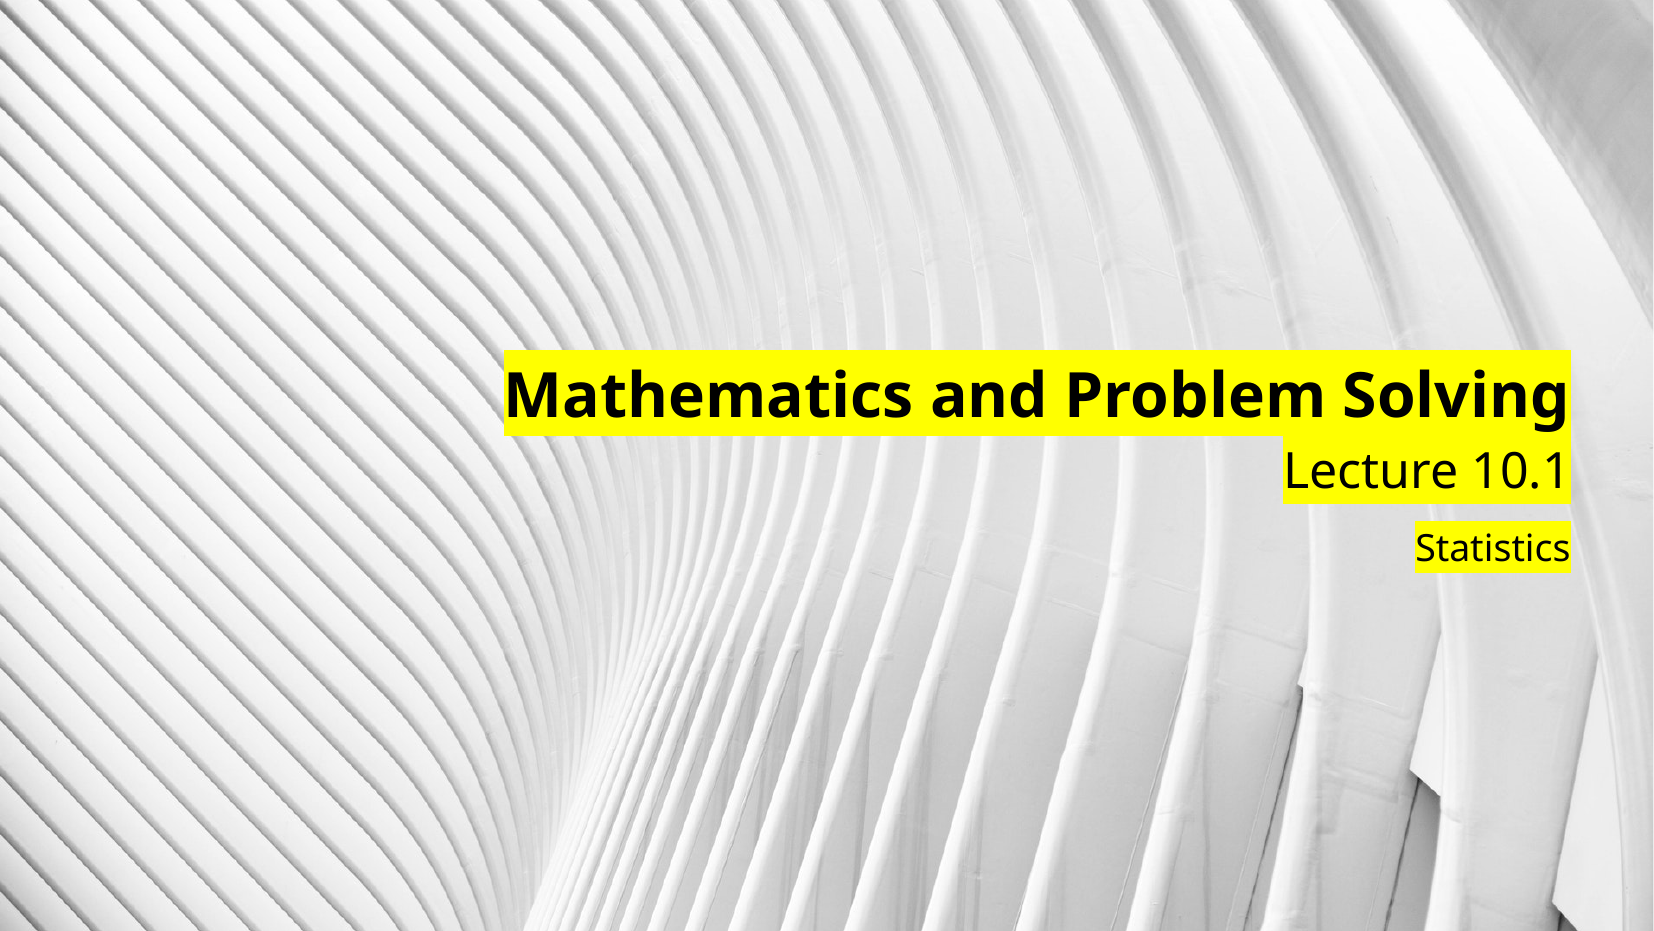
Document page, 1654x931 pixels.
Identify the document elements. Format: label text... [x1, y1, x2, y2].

picture [0, 0, 1654, 931]
list Mathematics and Problem Solving Lecture 10.1 Statistics [82, 37, 1571, 886]
